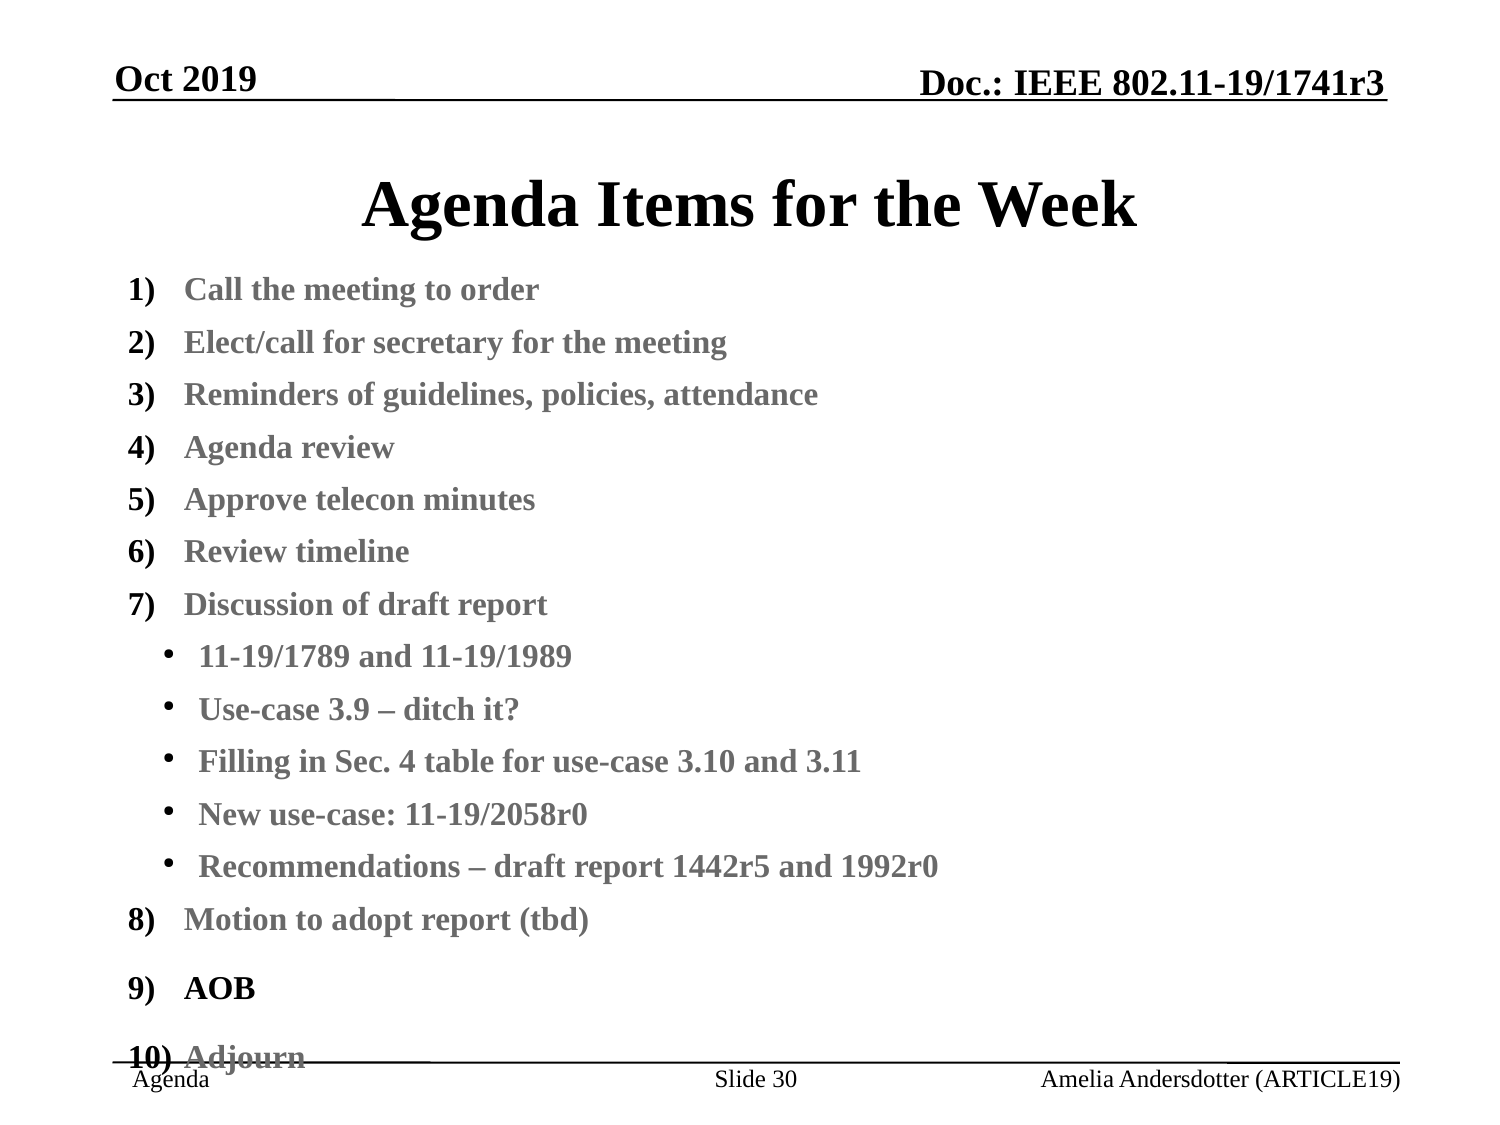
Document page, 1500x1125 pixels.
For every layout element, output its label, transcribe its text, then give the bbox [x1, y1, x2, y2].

text_box Amelia Andersdotter (ARTICLE19) [878, 1062, 1401, 1092]
text_box Agenda Items for the Week [112, 112, 1387, 287]
text_box Oct 2019 [114, 54, 422, 99]
text_box Slide <number> [712, 1062, 799, 1122]
text_box Call the meeting to order Elect/call for secretary for the meeting Reminders of guidelines, policies, attendance Agenda review Approve telecon minutes Review timeline Discussion of draft report 11-19/1789 and 11-19/1989 Use-case 3.9 – ditch it? Filling in Sec. 4 table for use-case 3.10 and 3.11 New use-case: 11-19/2058r0 Recommendations – draft report 1442r5 and 1992r0 Motion to adopt report (tbd) AOB Adjourn [112, 287, 1387, 1040]
